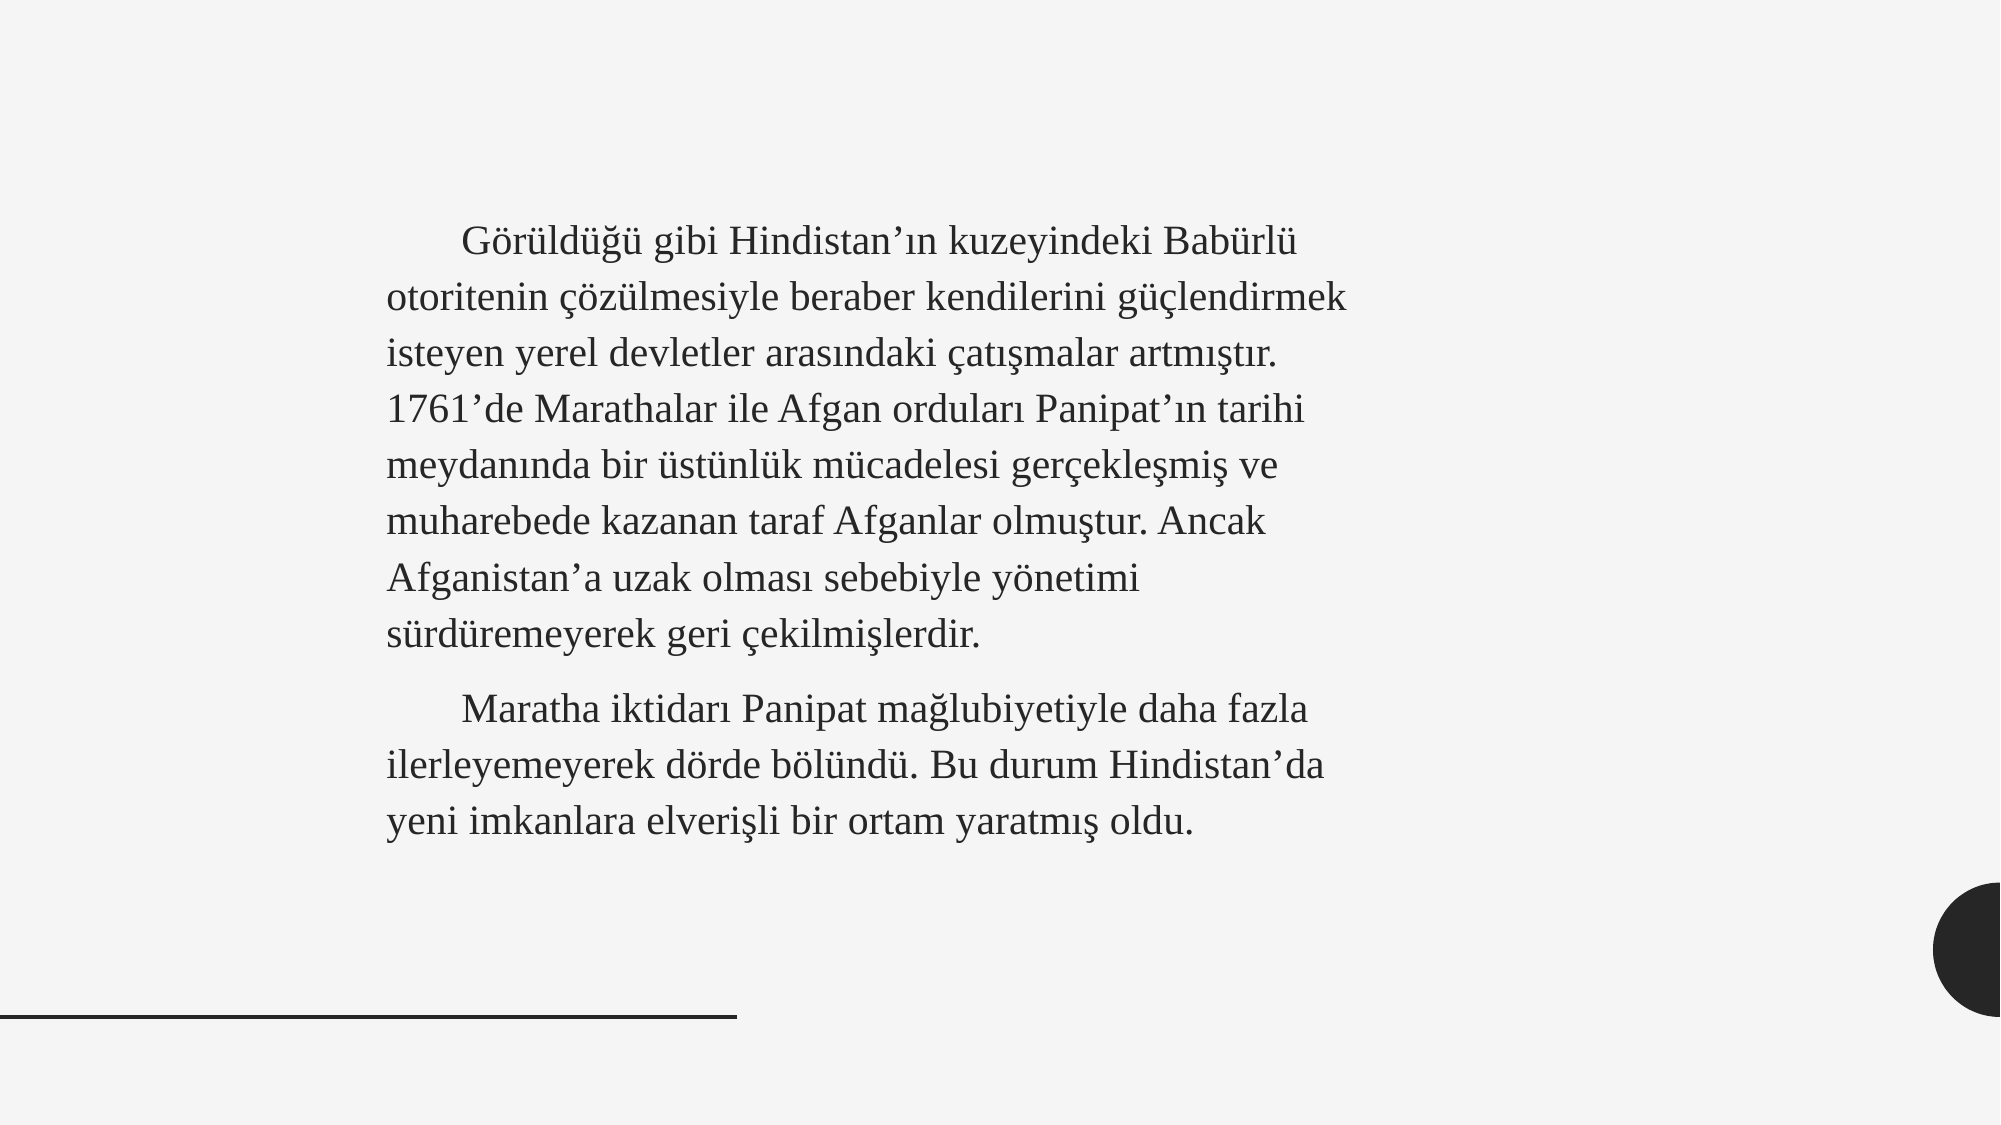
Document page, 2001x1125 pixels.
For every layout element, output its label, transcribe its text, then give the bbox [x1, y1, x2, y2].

list Görüldüğü gibi Hindistan’ın kuzeyindeki Babürlü otoritenin çözülmesiyle beraber kendilerini güçlendirmek isteyen yerel devletler arasındaki çatışmalar artmıştır. 1761’de Marathalar ile Afgan orduları Panipat’ın tarihi meydanında bir üstünlük mücadelesi gerçekleşmiş ve muharebede kazanan taraf Afganlar olmuştur. Ancak Afganistan’a uzak olması sebebiyle yönetimi sürdüremeyerek geri çekilmişlerdir. Maratha iktidarı Panipat mağlubiyetiyle daha fazla ilerleyemeyerek dörde bölündü. Bu durum Hindistan’da yeni imkanlara elverişli bir ortam yaratmış oldu. [371, 199, 1413, 885]
